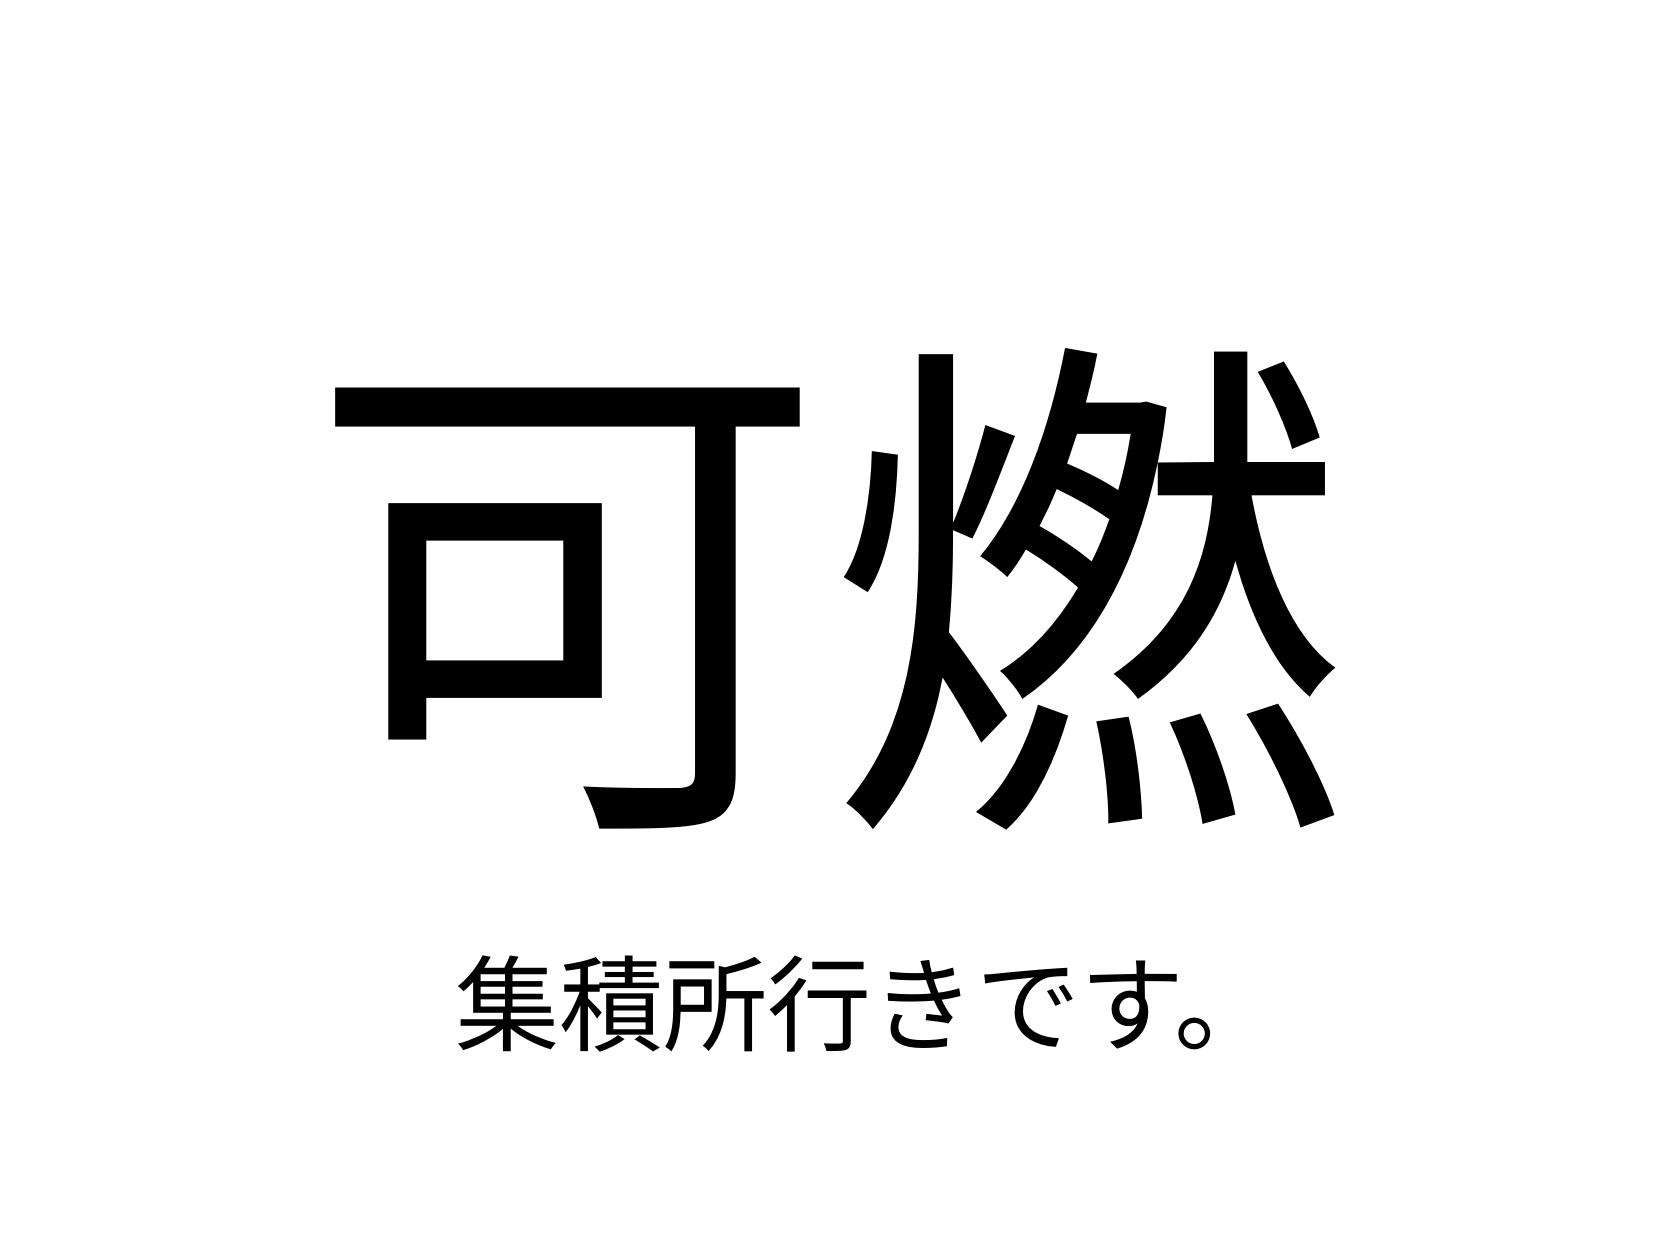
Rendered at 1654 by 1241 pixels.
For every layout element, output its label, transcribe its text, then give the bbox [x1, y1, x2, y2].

text_box 集積所行きです。 [440, 915, 1214, 1047]
text_box 可燃 [291, 177, 1363, 774]
